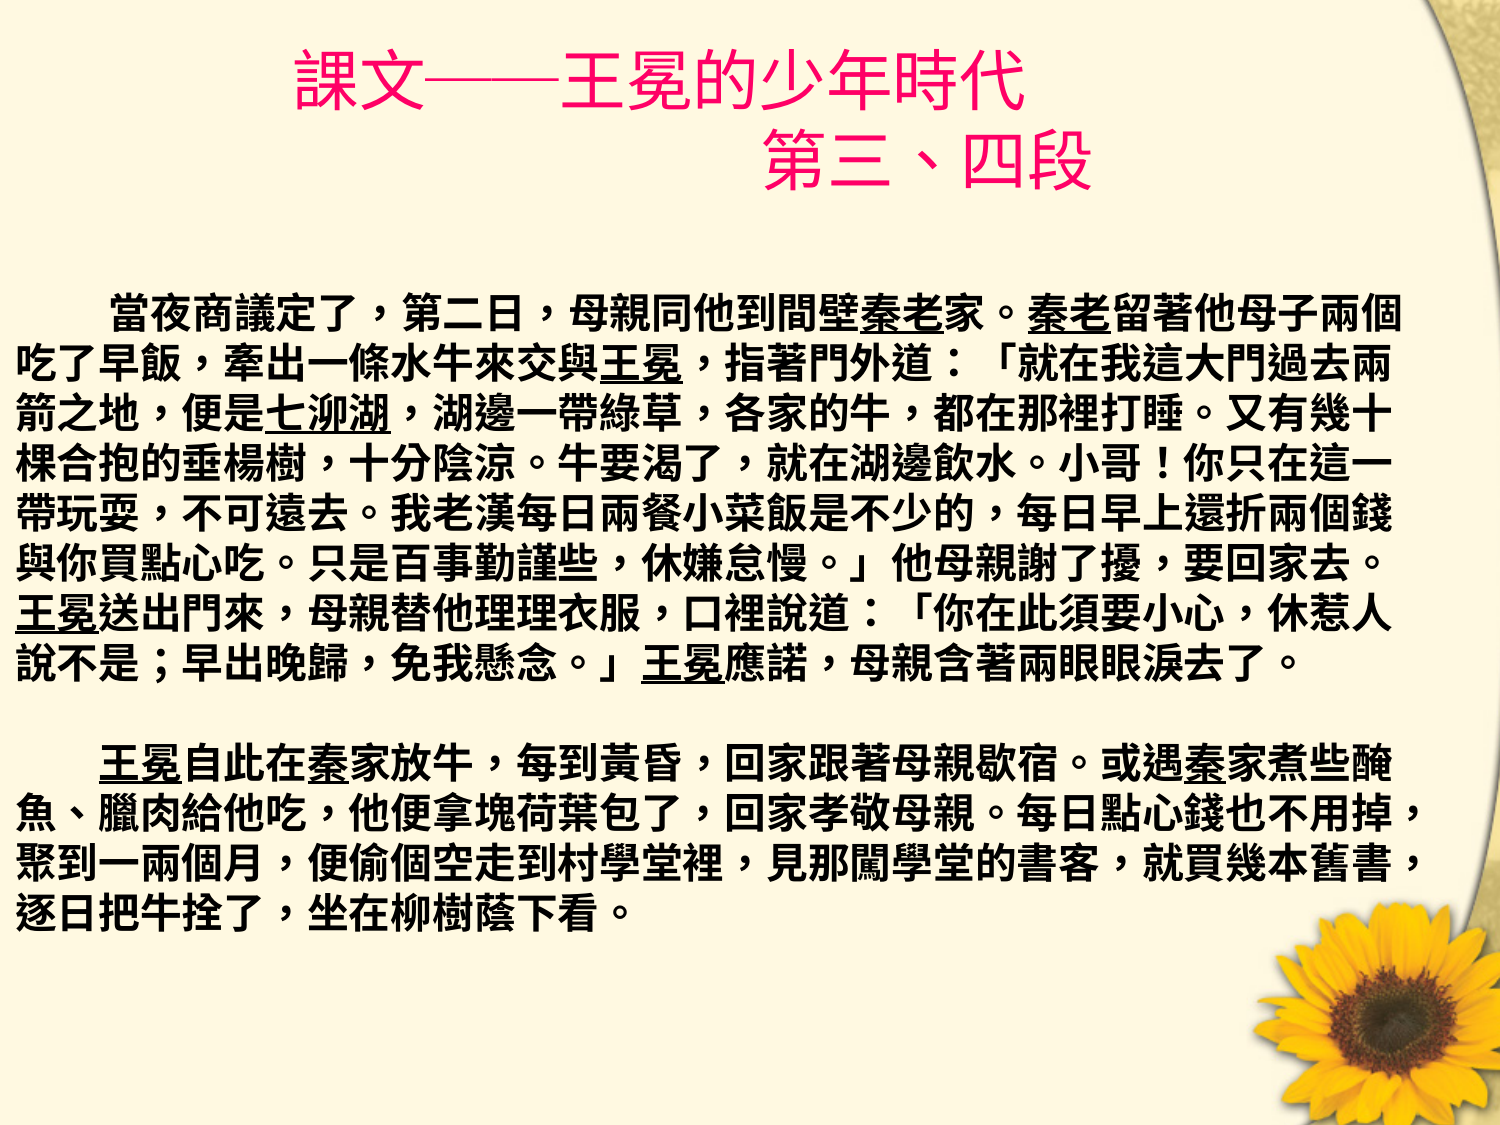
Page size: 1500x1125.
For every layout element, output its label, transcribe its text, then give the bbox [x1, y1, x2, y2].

picture [0, 0, 1500, 1125]
text_box 當夜商議定了，第二日，母親同他到間壁秦老家。秦老留著他母子兩個 吃了早飯，牽出一條水牛來交與王冕，指著門外道：「就在我這大門過去兩 箭之地，便是七泖湖，湖邊一帶綠草，各家的牛，都在那裡打睡。又有幾十 棵合抱的垂楊樹，十分陰涼。牛要渴了，就在湖邊飲水。小哥！你只在這一 帶玩耍，不可遠去。我老漢每日兩餐小菜飯是不少的，每日早上還折兩個錢 與你買點心吃。只是百事勤謹些，休嫌怠慢。」他母親謝了擾，要回家去。 王冕送出門來，母親替他理理衣服，口裡說道：「你在此須要小心，休惹人 說不是；早出晚歸，免我懸念。」王冕應諾，母親含著兩眼眼淚去了。 王冕自此在秦家放牛，每到黃昏，回家跟著母親歇宿。或遇秦家煮些醃 魚、臘肉給他吃，他便拿塊荷葉包了，回家孝敬母親。每日點心錢也不用掉， 聚到一兩個月，便偷個空走到村學堂裡，見那闖學堂的書客，就買幾本舊書， 逐日把牛拴了，坐在柳樹蔭下看。 [0, 279, 1447, 944]
text_box 課文──王冕的少年時代 第三、四段 [278, 31, 1112, 206]
title [183, 42, 1189, 232]
